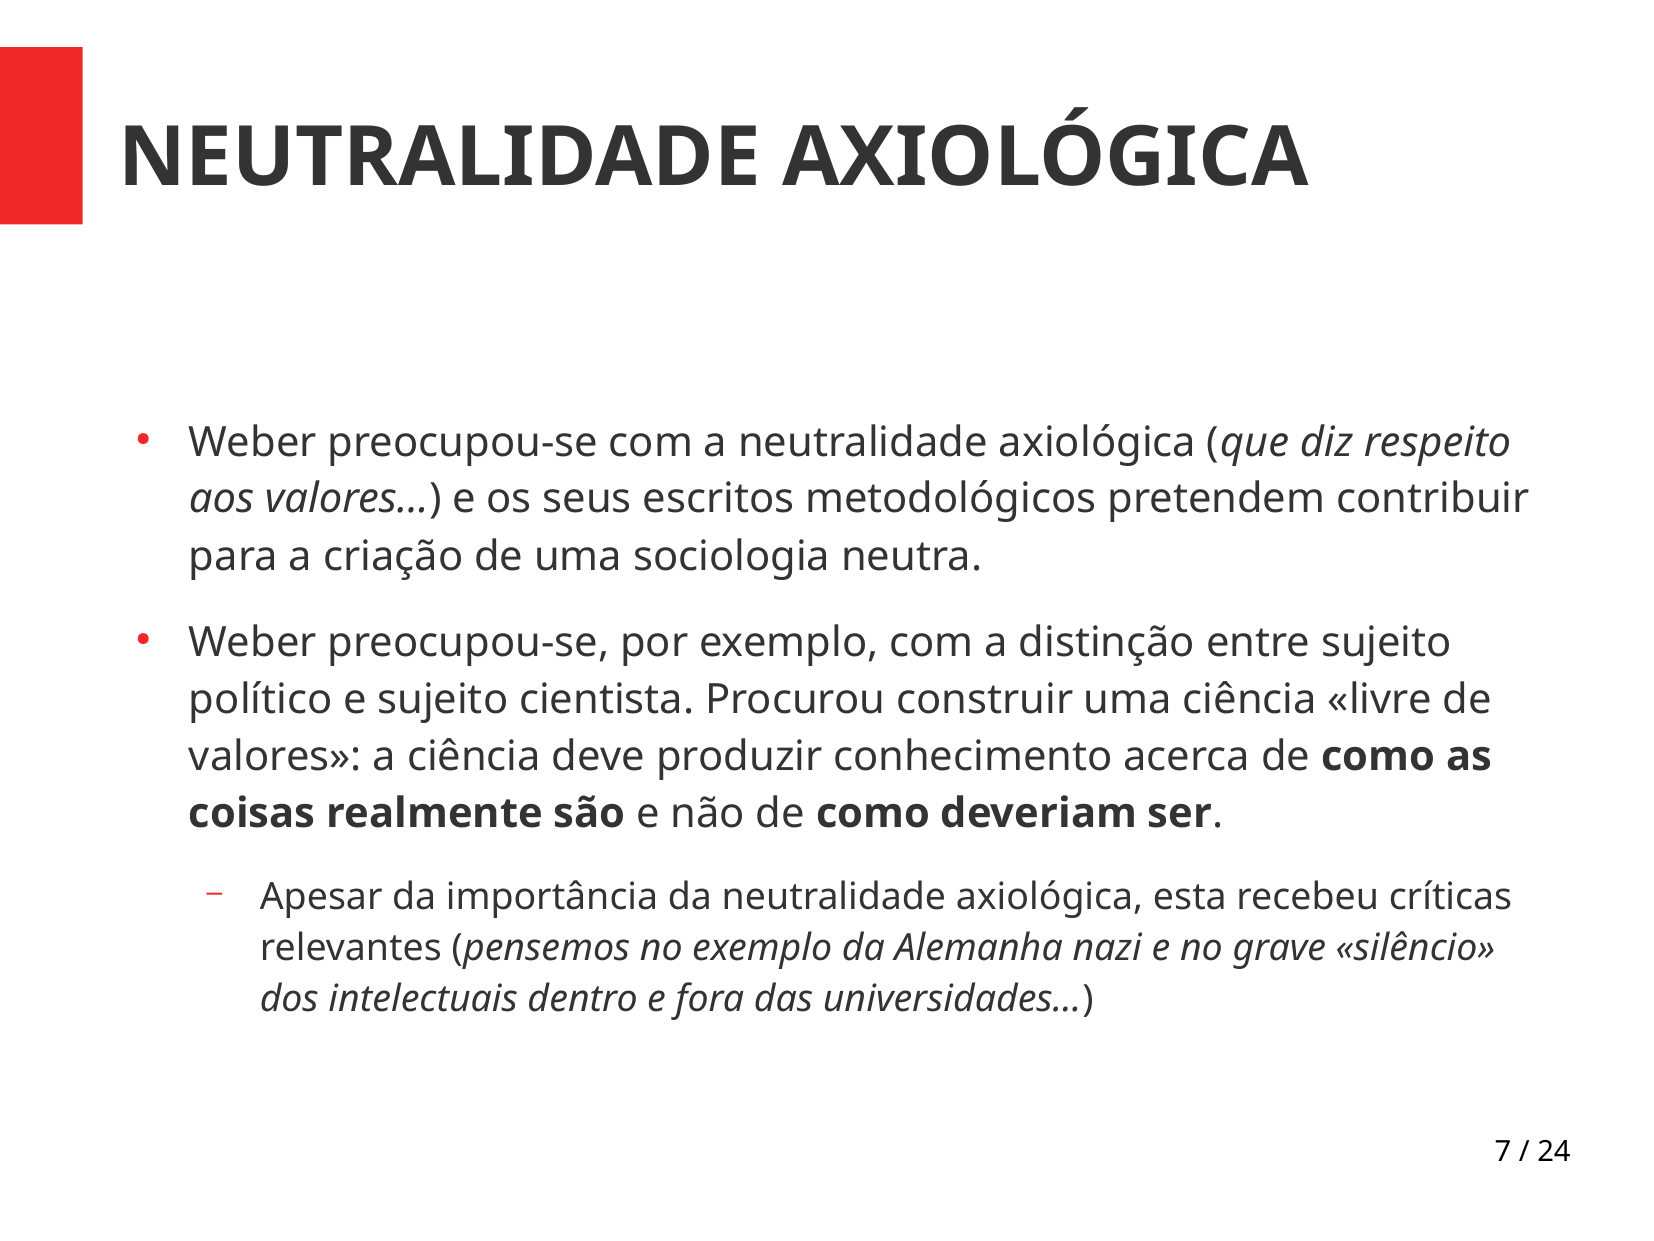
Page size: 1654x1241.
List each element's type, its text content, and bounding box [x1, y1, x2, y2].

list Weber preocupou-se com a neutralidade axiológica (que diz respeito aos valores...) e os seus escritos metodológicos pretendem contribuir para a criação de uma sociologia neutra. Weber preocupou-se, por exemplo, com a distinção entre sujeito político e sujeito cientista. Procurou construir uma ciência «livre de valores»: a ciência deve produzir conhecimento acerca de como as coisas realmente são e não de como deveriam ser. Apesar da importância da neutralidade axiológica, esta recebeu críticas relevantes (pensemos no exemplo da Alemanha nazi e no grave «silêncio» dos intelectuais dentro e fora das universidades…) [118, 324, 1536, 1045]
title NEUTRALIDADE AXIOLÓGICA [118, 45, 1571, 260]
